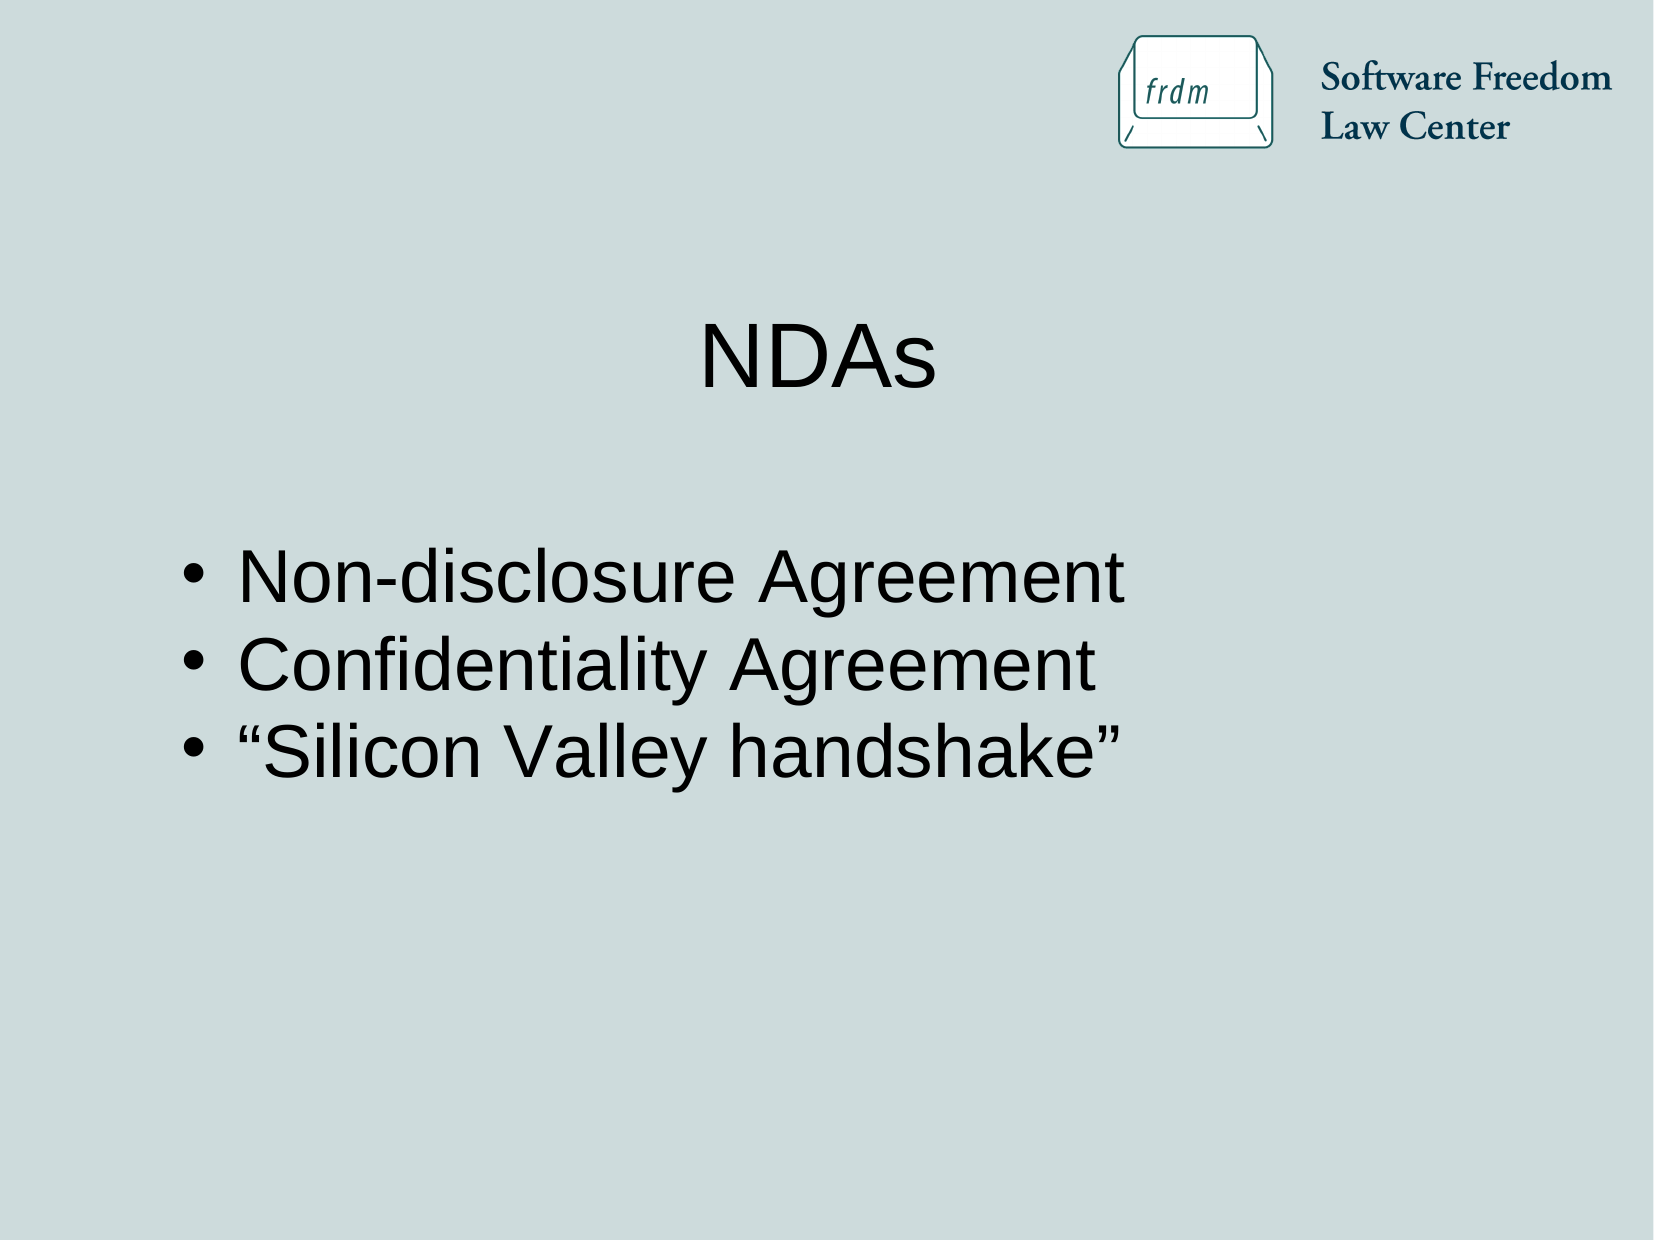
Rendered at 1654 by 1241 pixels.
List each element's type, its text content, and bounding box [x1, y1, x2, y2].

picture [1118, 35, 1613, 151]
list Non-disclosure Agreement Confidentiality Agreement “Silicon Valley handshake” [75, 531, 1576, 1088]
title NDAs [75, 257, 1563, 451]
